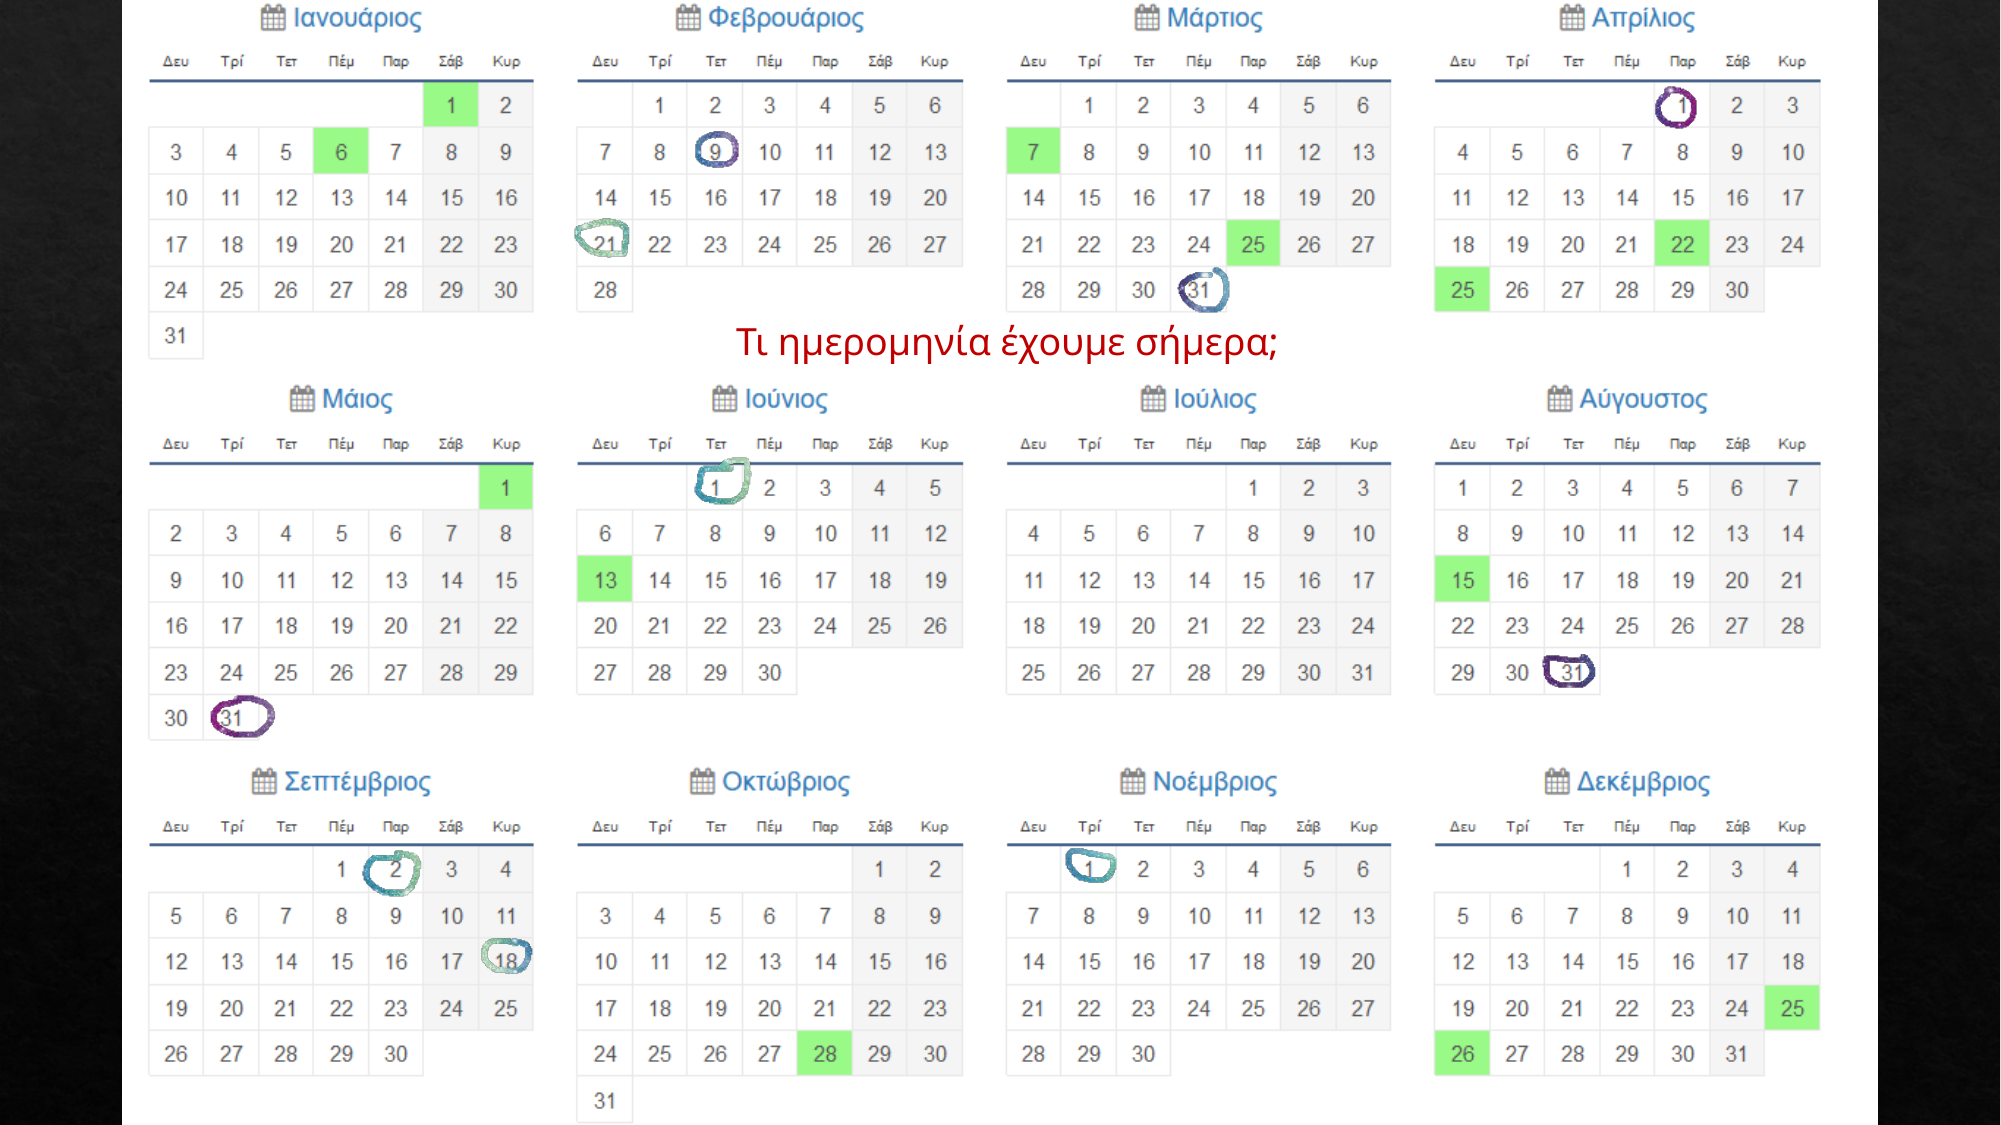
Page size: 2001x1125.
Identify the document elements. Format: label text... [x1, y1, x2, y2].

text_box Τι ημερομηνία έχουμε σήμερα; [720, 310, 1235, 372]
picture [122, 0, 1878, 1125]
